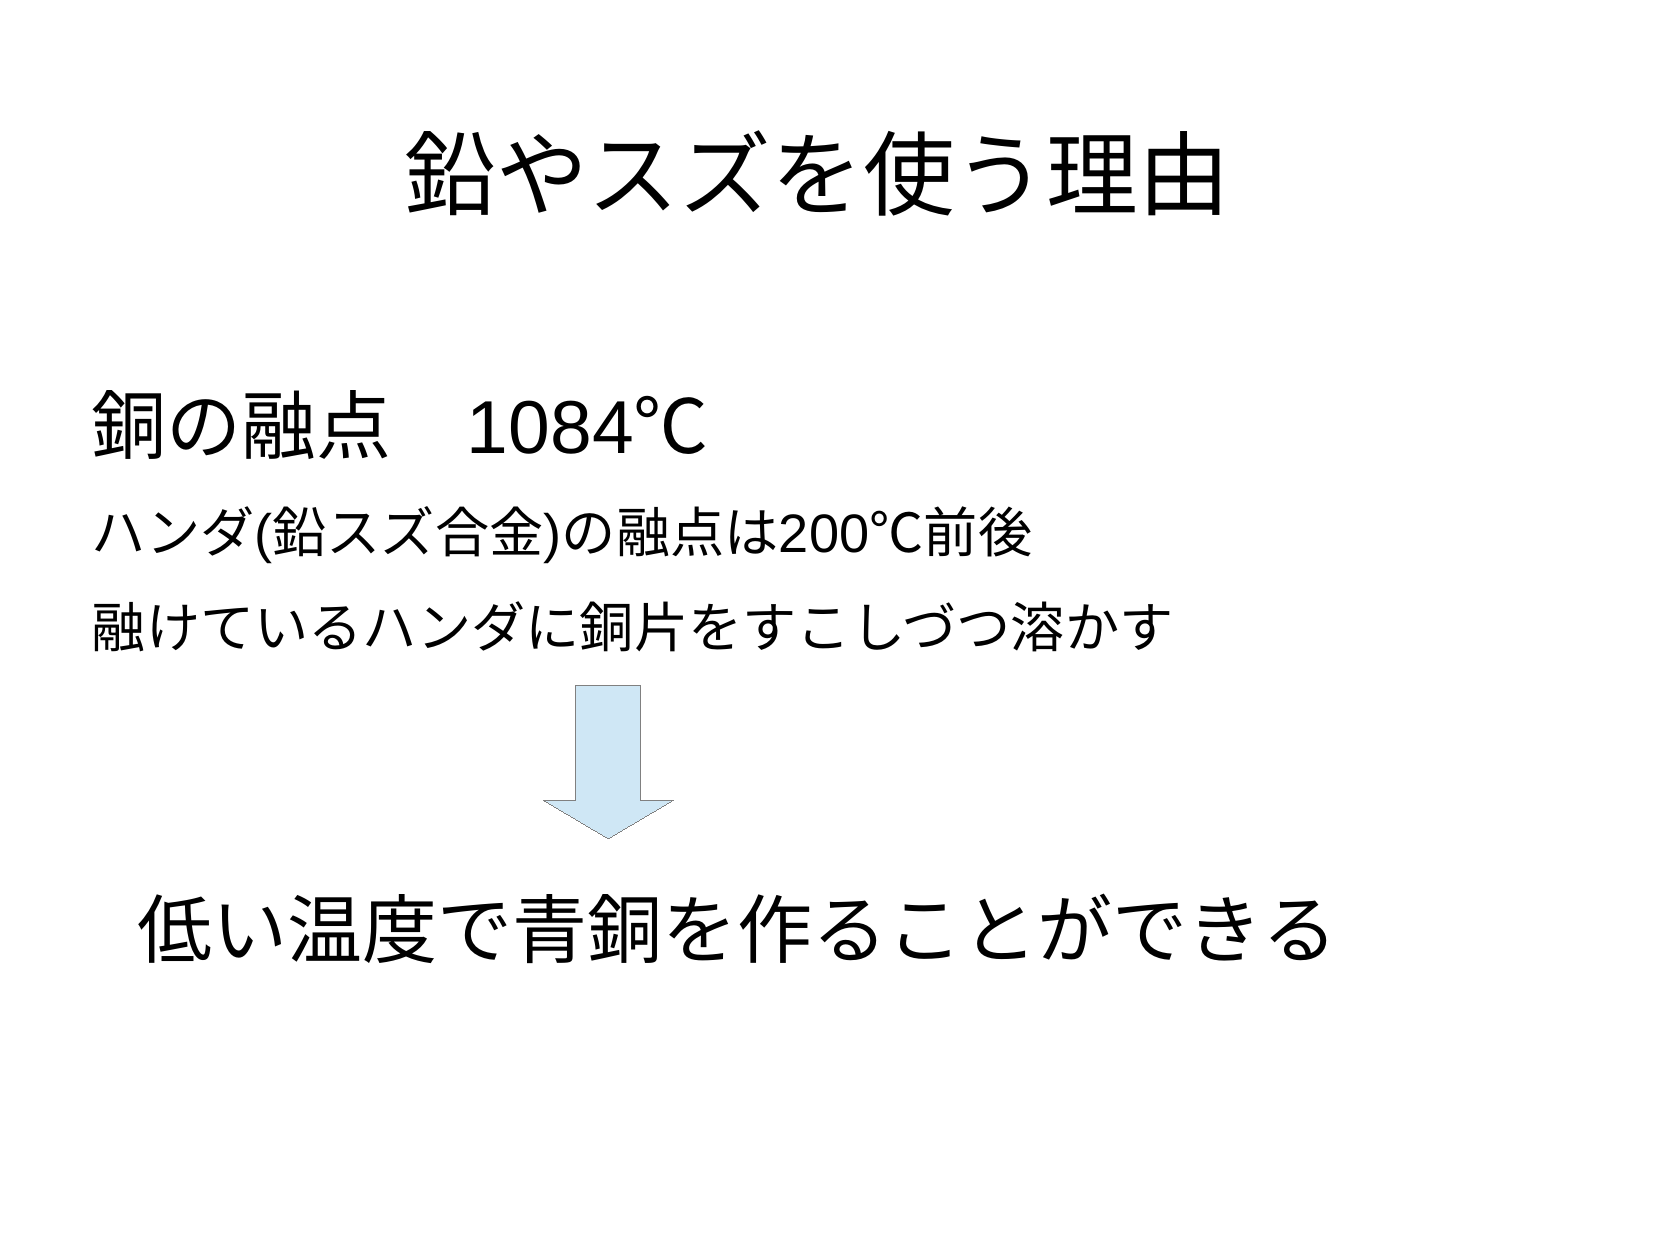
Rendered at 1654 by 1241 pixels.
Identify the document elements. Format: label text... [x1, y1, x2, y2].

text_box [543, 685, 674, 839]
title 鉛やスズを使う理由 [73, 68, 1562, 276]
text_box 低い温度で青銅を作ることができる [122, 874, 1398, 980]
list 銅の融点 1084℃ ハンダ(鉛スズ合金)の融点は200℃前後 融けているハンダに銅片をすこしづつ溶かす [91, 378, 1580, 1241]
